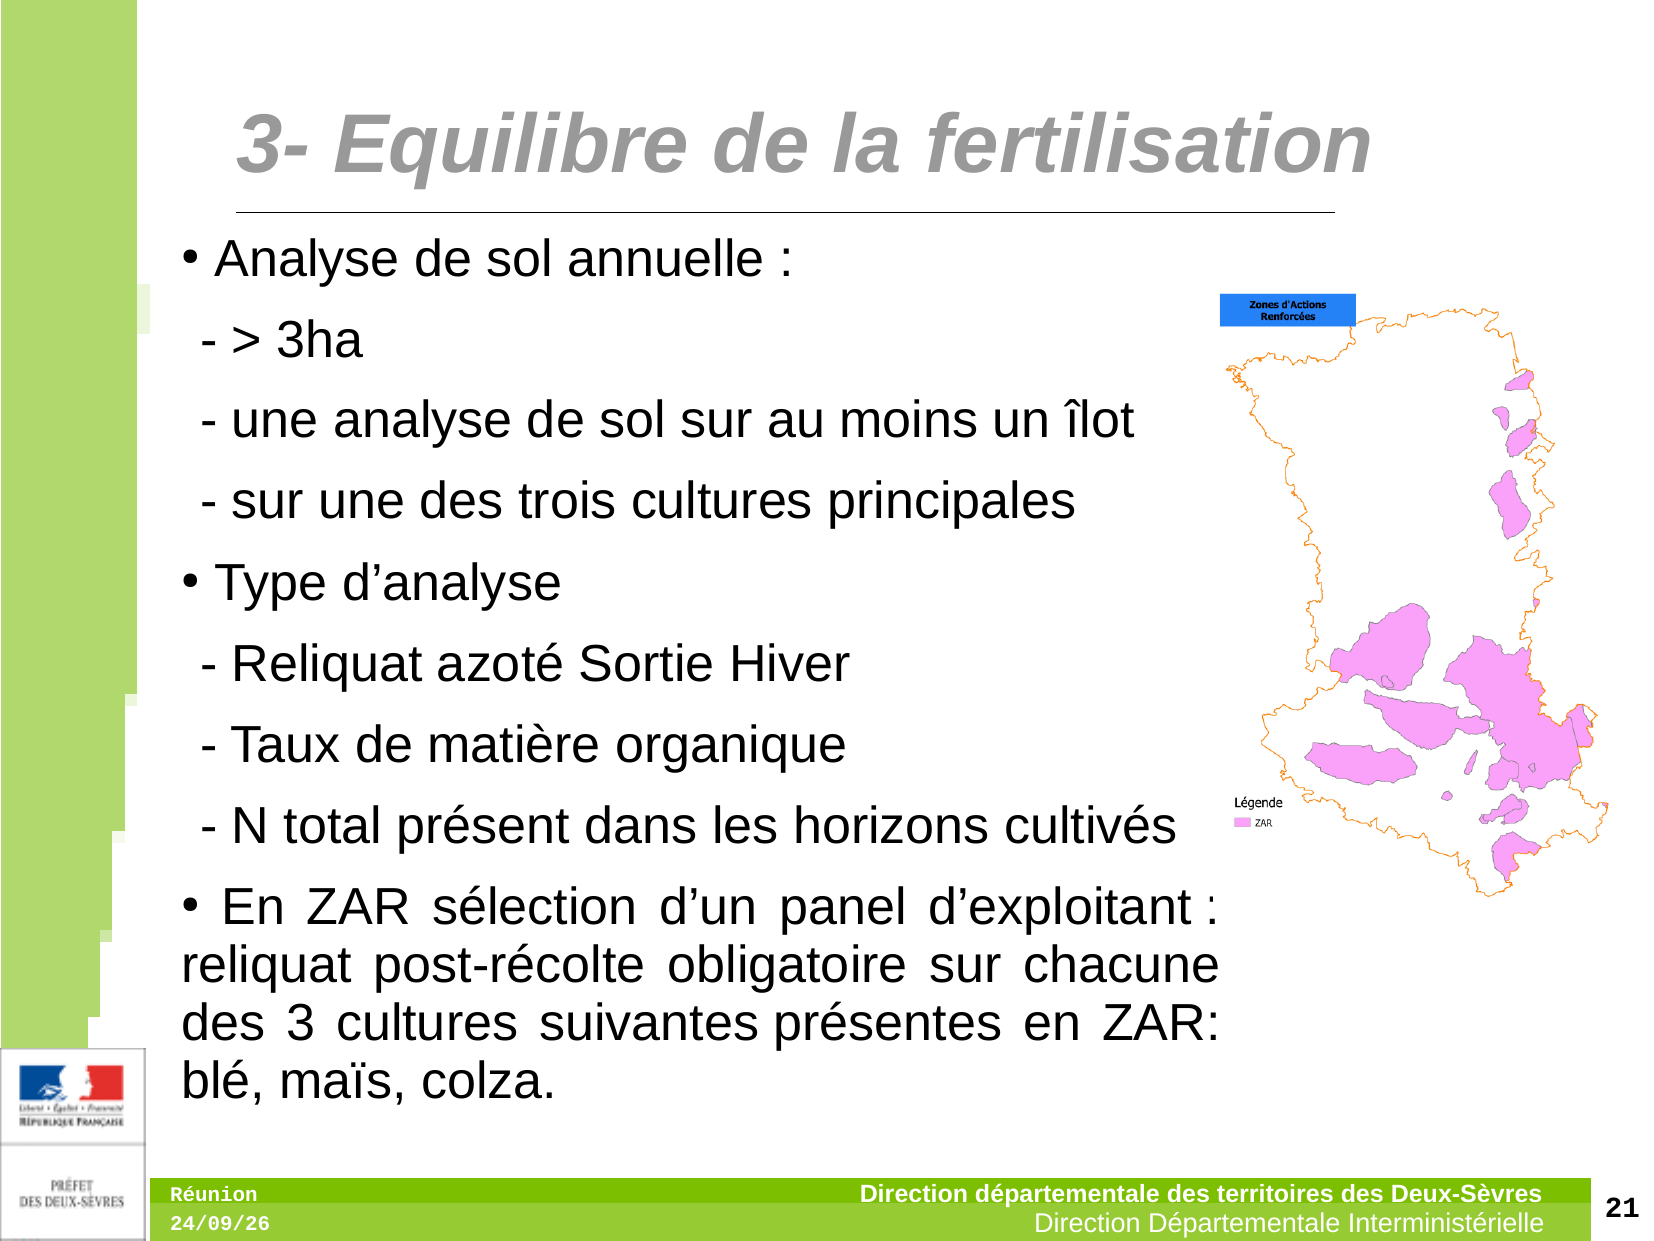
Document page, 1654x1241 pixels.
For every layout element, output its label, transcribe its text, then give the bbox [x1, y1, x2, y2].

picture [0, 0, 1654, 1241]
title 3- Equilibre de la fertilisation [236, 69, 1447, 218]
list Analyse de sol annuelle : - > 3ha - une analyse de sol sur au moins un îlot - sur une des trois cultures principales Type d’analyse - Reliquat azoté Sortie Hiver - Taux de matière organique - N total présent dans les horizons cultivés En ZAR sélection d’un panel d’exploitant : reliquat post-récolte obligatoire sur chacune des 3 cultures suivantes présentes en ZAR: blé, maïs, colza. [181, 228, 1222, 1241]
